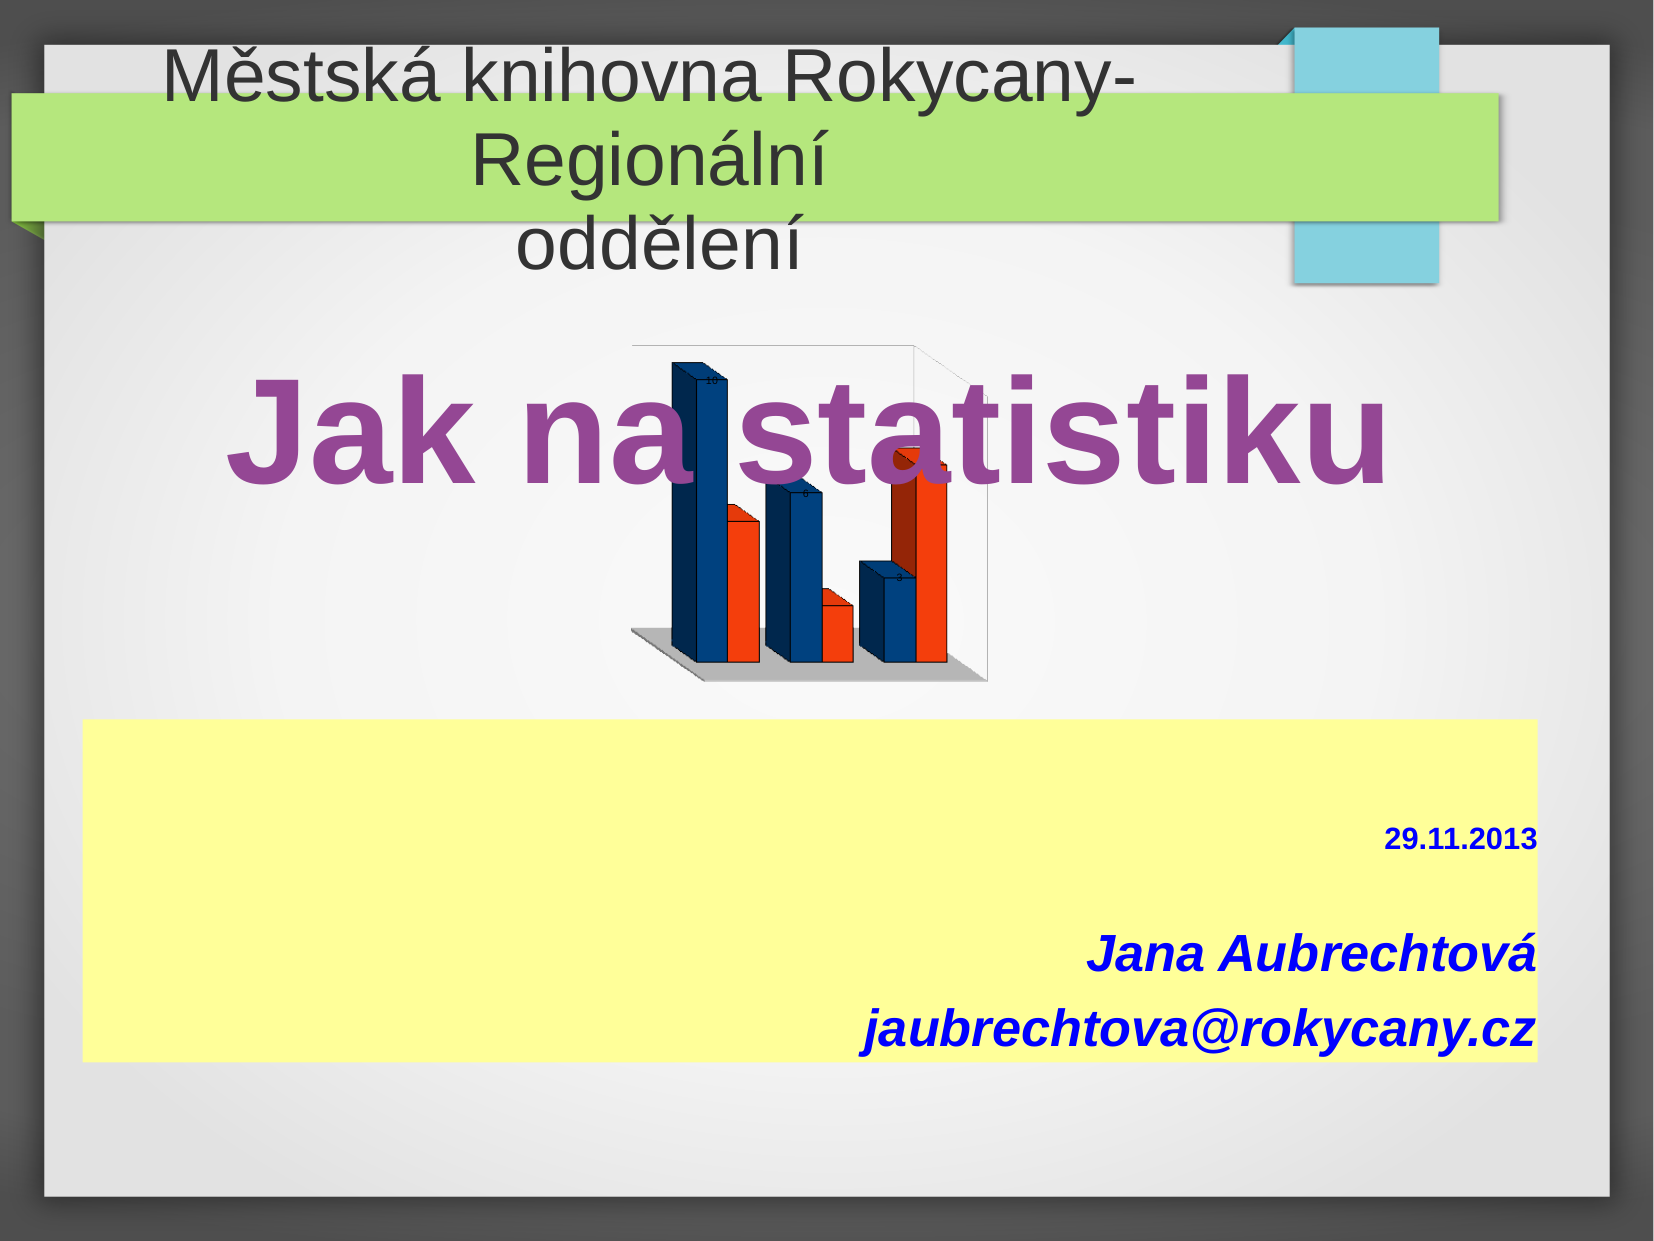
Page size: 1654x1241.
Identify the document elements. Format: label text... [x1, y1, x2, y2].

list 29.11.2013 Jana Aubrechtová jaubrechtova@rokycany.cz [82, 719, 1538, 1063]
picture [0, 0, 1654, 1241]
title Městská knihovna Rokycany-Regionální oddělení [70, 33, 1229, 286]
